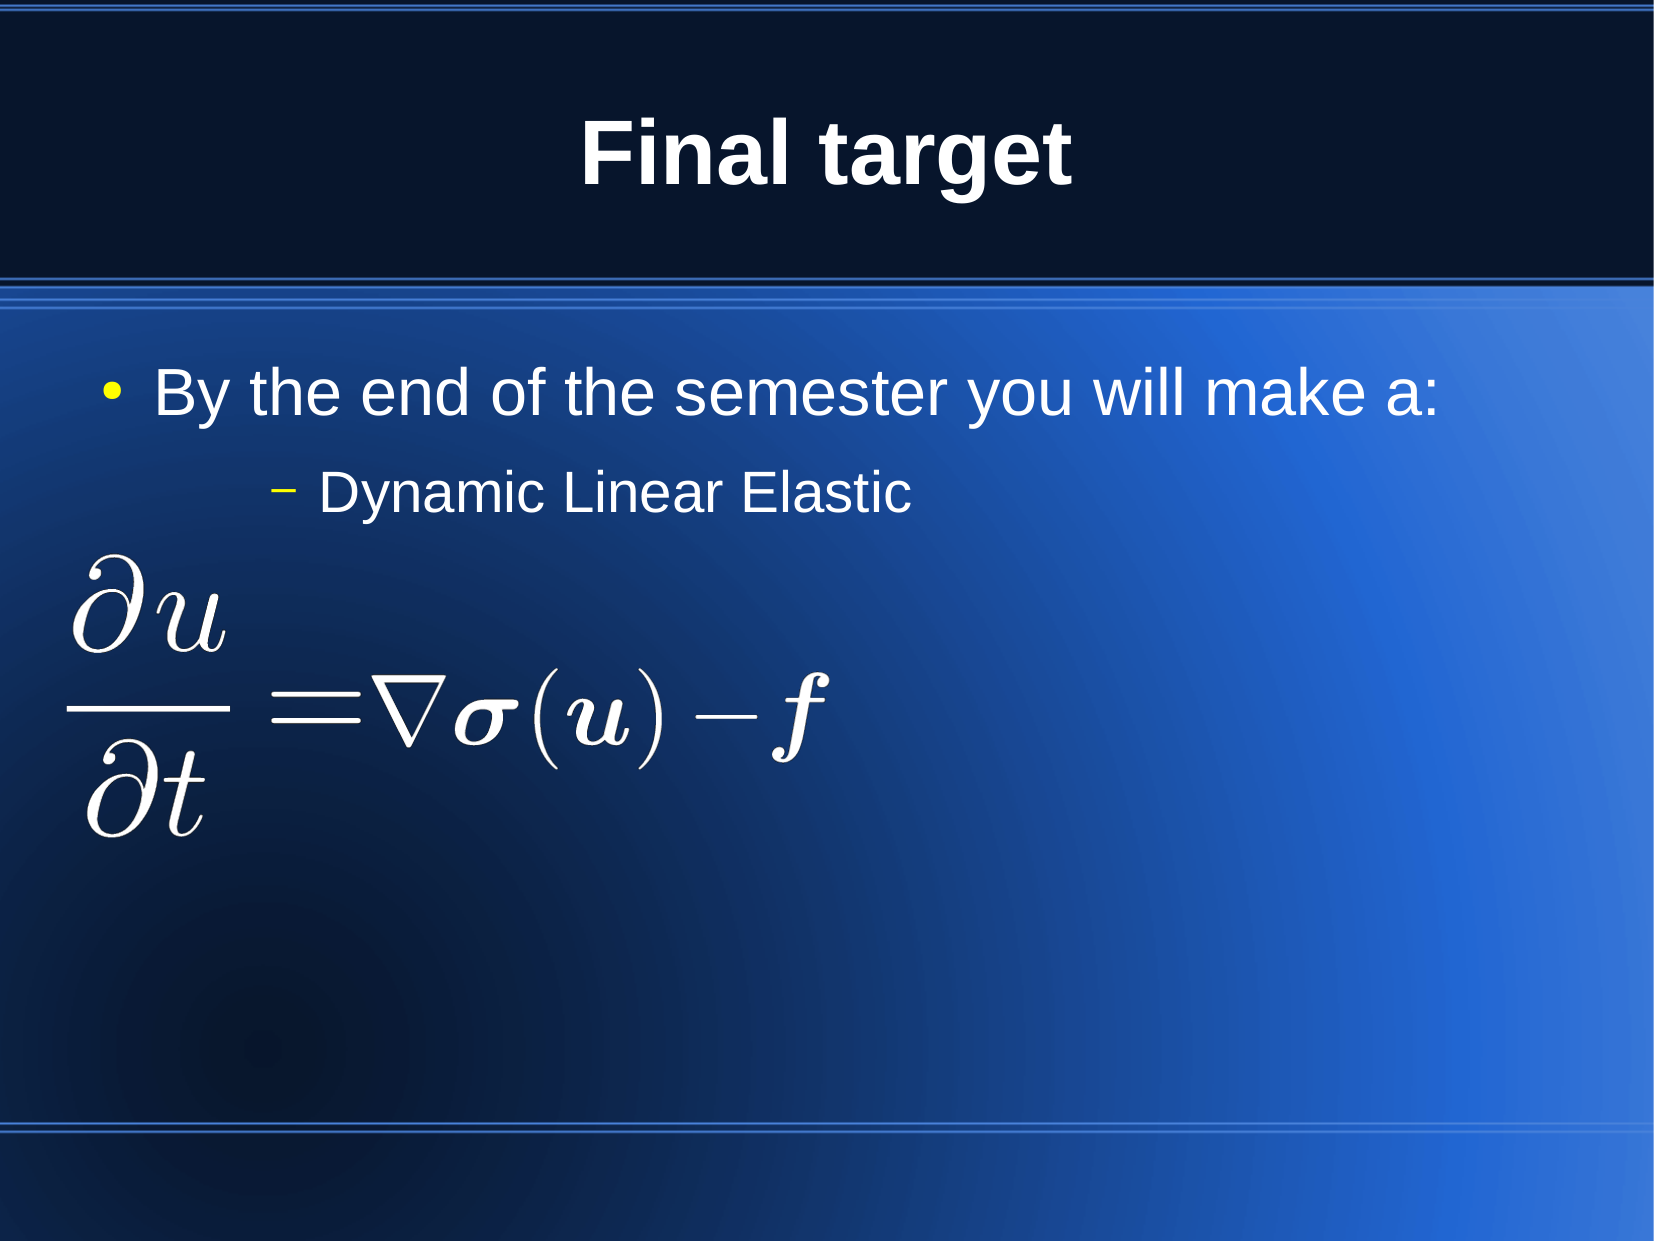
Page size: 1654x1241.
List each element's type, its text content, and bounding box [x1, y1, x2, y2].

list By the end of the semester you will make a: Dynamic Linear Elastic [82, 355, 1571, 1075]
picture [0, 0, 1654, 1241]
title Final target [82, 49, 1571, 257]
